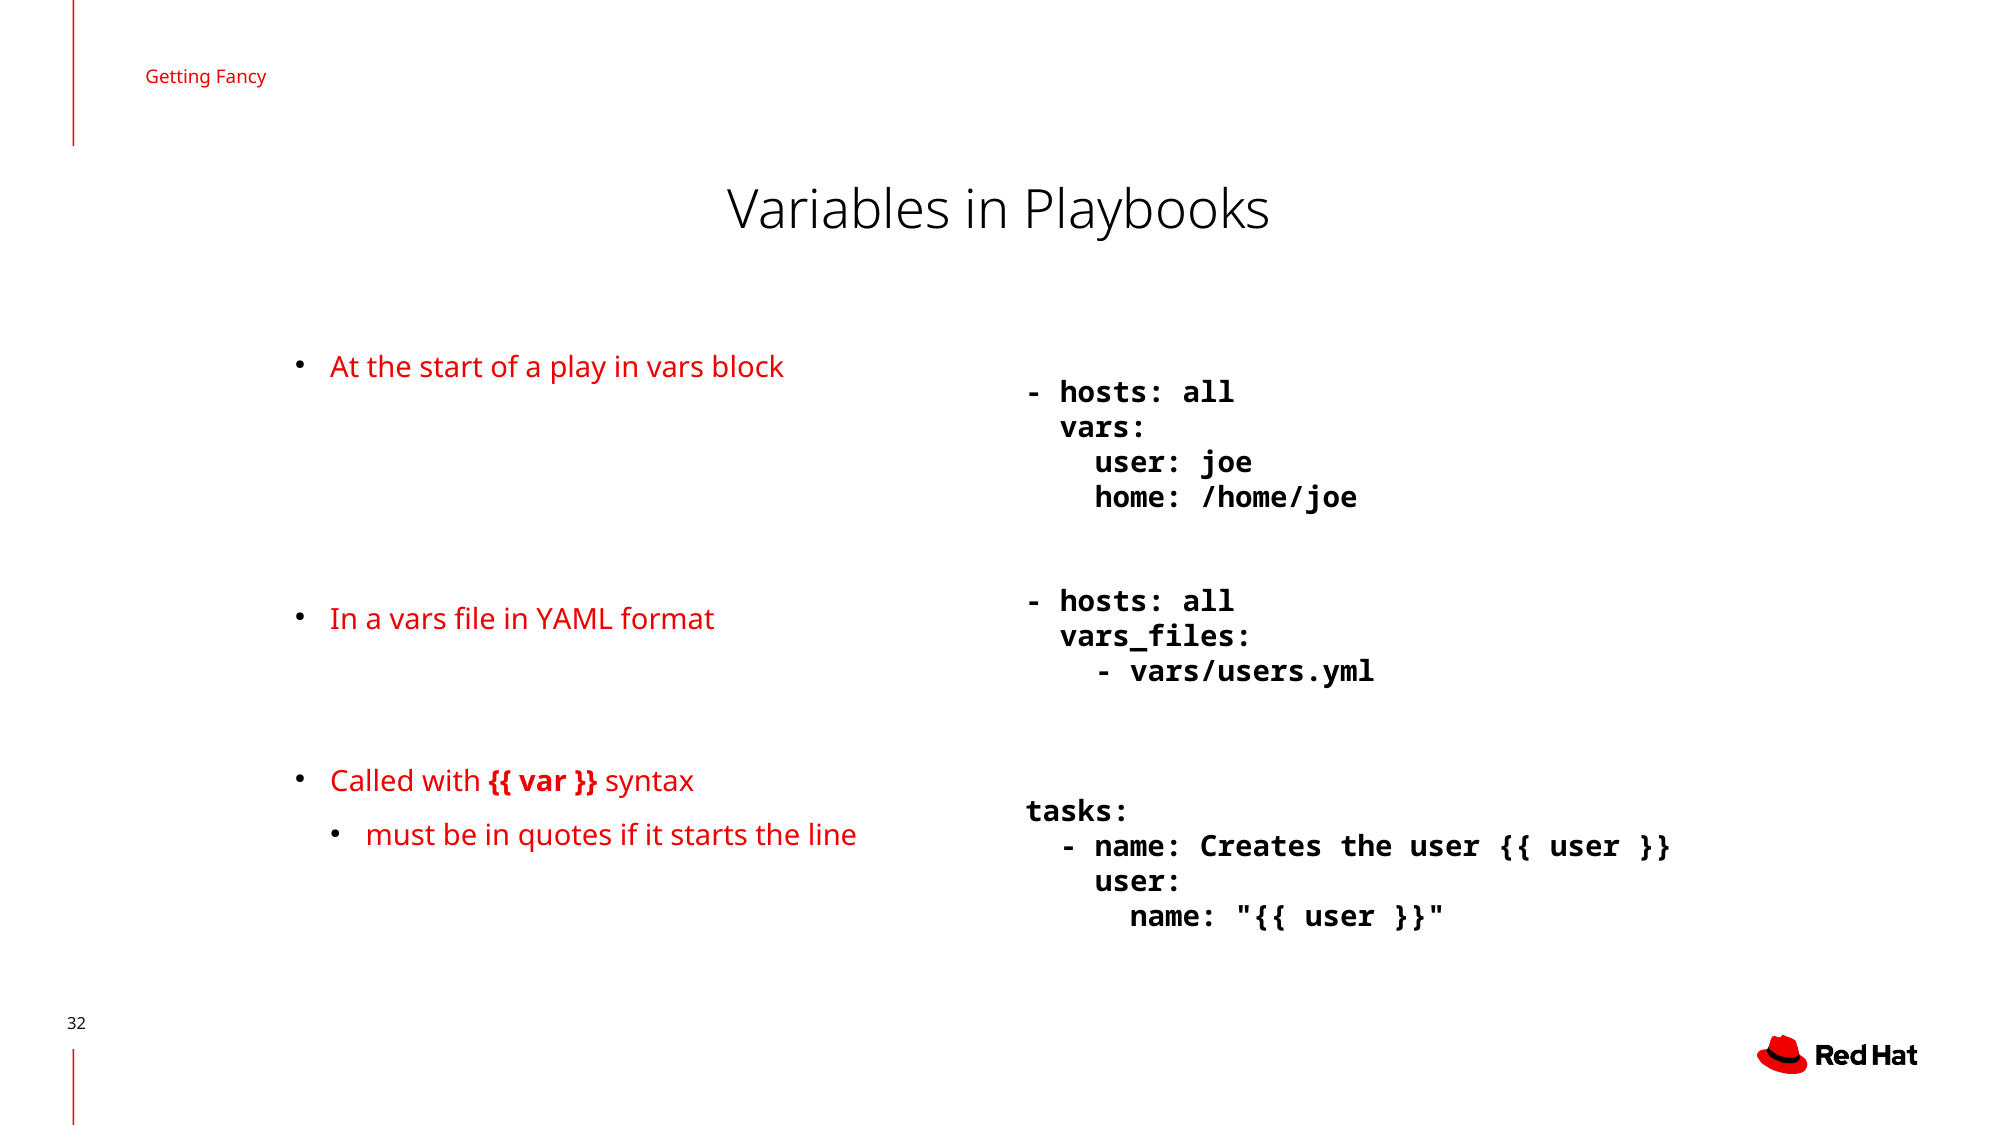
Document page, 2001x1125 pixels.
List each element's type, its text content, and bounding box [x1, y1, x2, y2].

text_box - hosts: all vars: user: joe home: /home/joe - hosts: all vars_files: - vars/users.yml tasks: - name: Creates the user {{ user }} user: name: "{{ user }}" [1010, 365, 1764, 940]
picture [1757, 1035, 1918, 1074]
text_box At the start of a play in vars block In a vars file in YAML format Called with {{ var }} syntax must be in quotes if it starts the line [294, 329, 883, 568]
subtitle Getting Fancy [73, 9, 918, 143]
title Variables in Playbooks [287, 155, 1713, 315]
